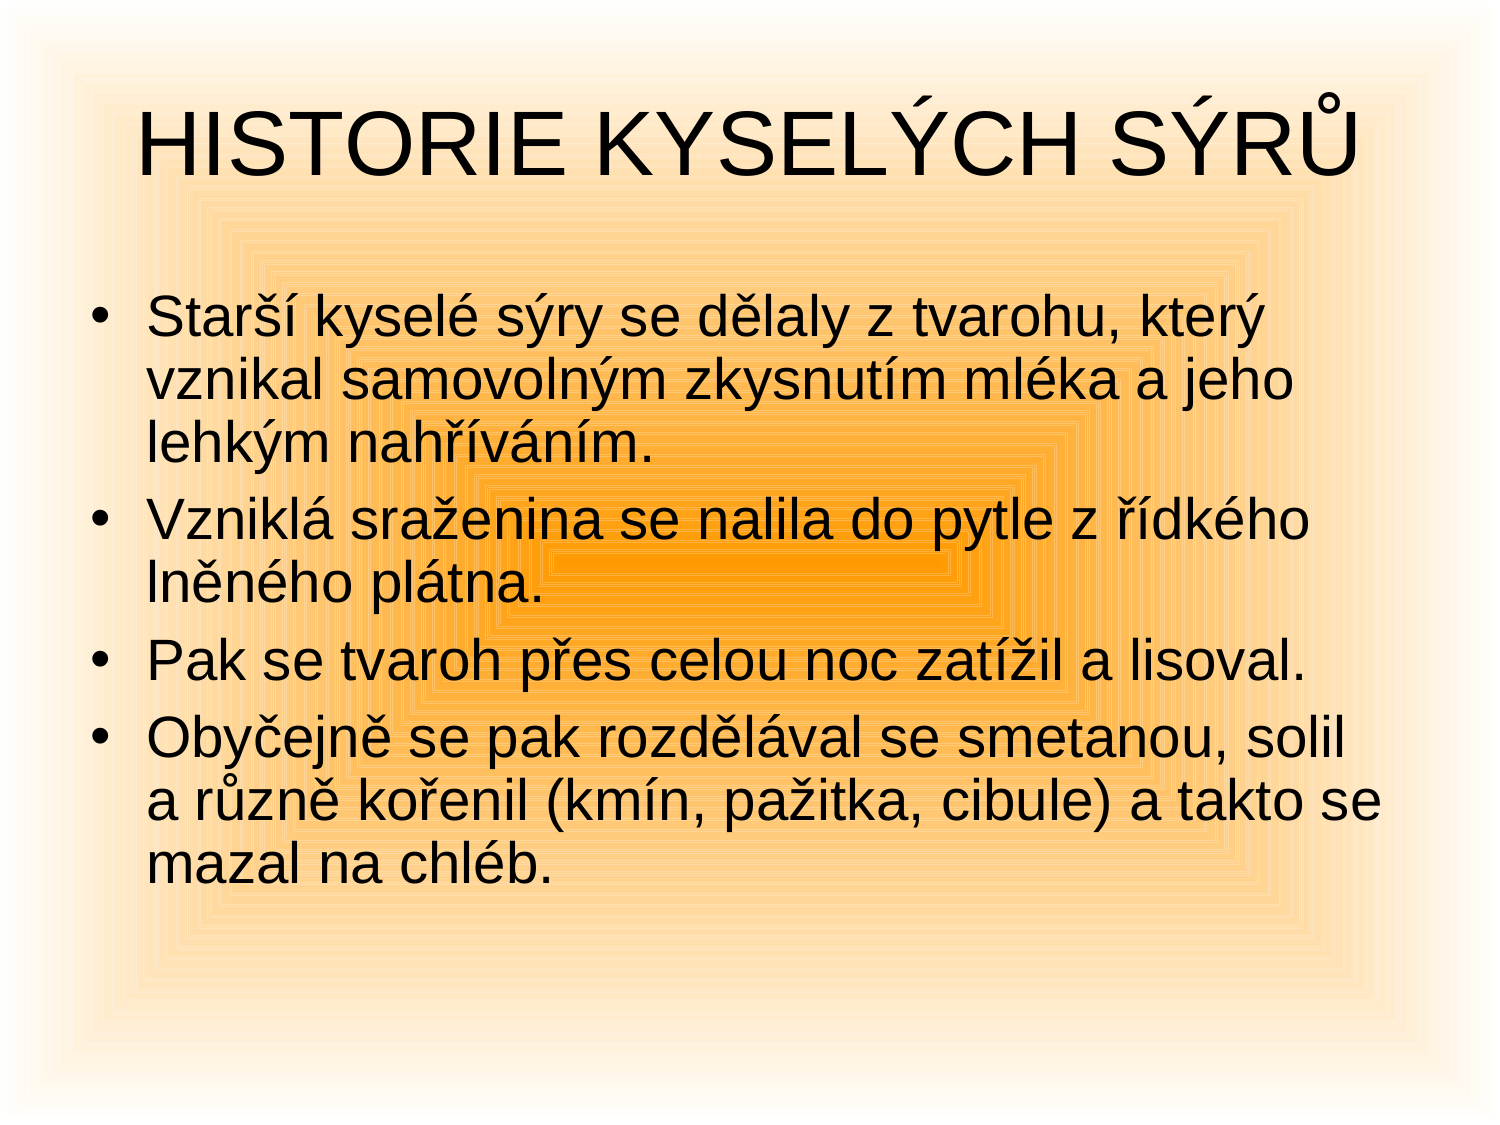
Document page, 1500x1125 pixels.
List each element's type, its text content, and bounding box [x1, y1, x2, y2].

title HISTORIE KYSELÝCH SÝRŮ [75, 45, 1426, 233]
list Starší kyselé sýry se dělaly z tvarohu, který vznikal samovolným zkysnutím mléka a jeho lehkým nahříváním. Vzniklá sraženina se nalila do pytle z řídkého lněného plátna. Pak se tvaroh přes celou noc zatížil a lisoval. Obyčejně se pak rozdělával se smetanou, solil a různě kořenil (kmín, pažitka, cibule) a takto se mazal na chléb. [75, 278, 1426, 1071]
